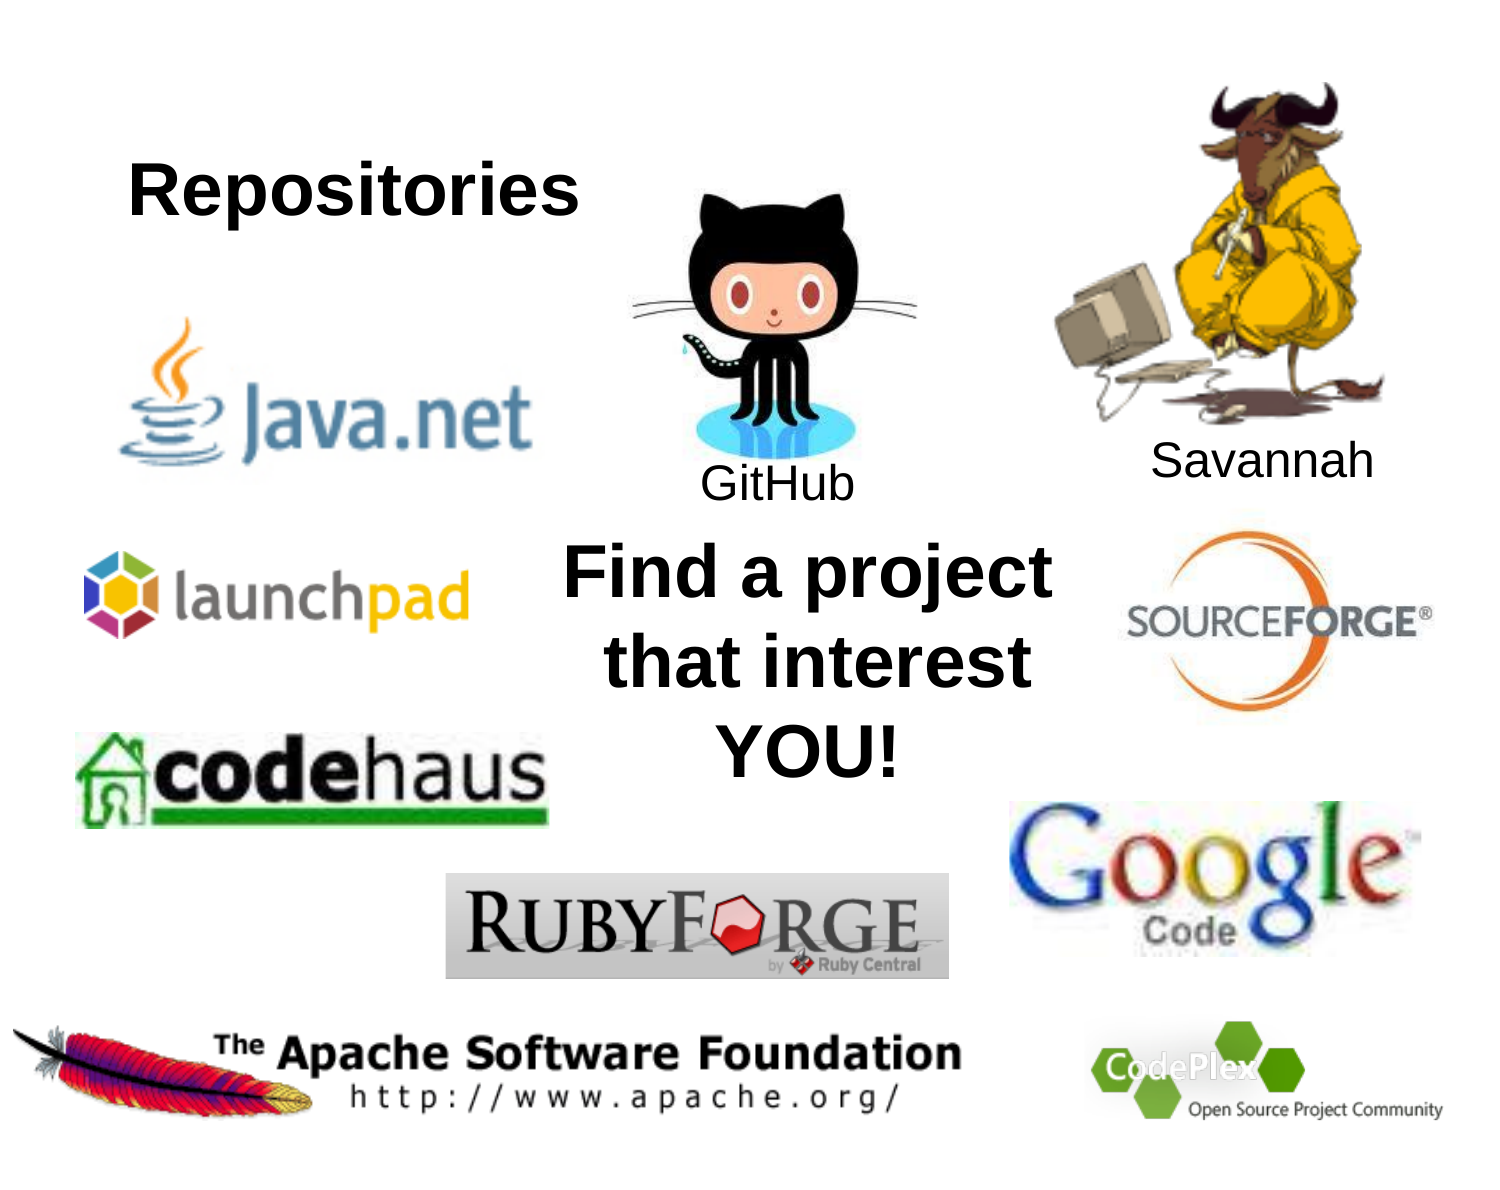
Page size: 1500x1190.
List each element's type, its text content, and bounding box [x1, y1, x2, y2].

text_box [13, 1024, 965, 1121]
text_box [1022, 246, 1409, 428]
text_box [445, 873, 949, 979]
title Repositories [75, 15, 1425, 246]
text_box [84, 551, 469, 639]
text_box GitHub [684, 435, 883, 526]
text_box [1084, 485, 1476, 758]
text_box [1009, 801, 1422, 958]
text_box [75, 732, 531, 829]
text_box Savannah [1135, 412, 1399, 503]
text_box [1084, 1003, 1450, 1141]
text_box [116, 306, 550, 486]
text_box [616, 246, 930, 486]
text_box Find a project that interest YOU! [531, 507, 1085, 843]
